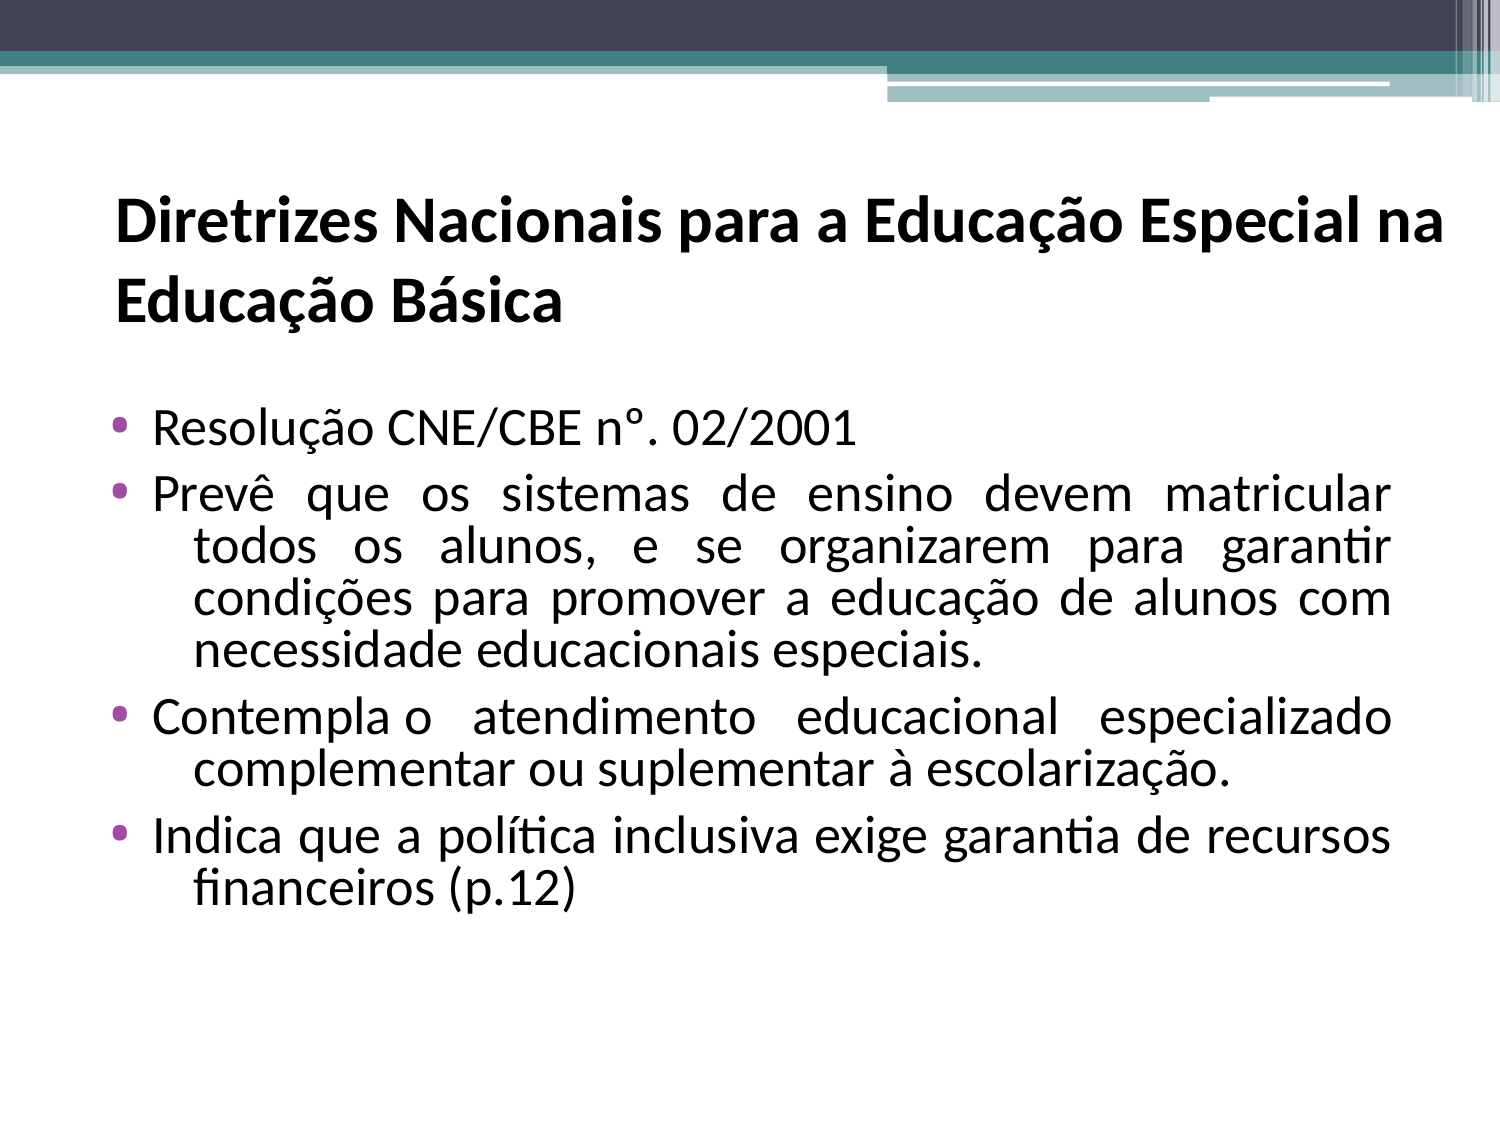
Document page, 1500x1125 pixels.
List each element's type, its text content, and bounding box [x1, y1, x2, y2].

list Resolução CNE/CBE nº. 02/2001 Prevê que os sistemas de ensino devem matricular todos os alunos, e se organizarem para garantir condições para promover a educação de alunos com necessidade educacionais especiais. Contempla o atendimento educacional especializado complementar ou suplementar à escolarização. Indica que a política inclusiva exige garantia de recursos financeiros (p.12) [59, 396, 1410, 957]
title Diretrizes Nacionais para a Educação Especial na Educação Básica [100, 78, 1500, 232]
